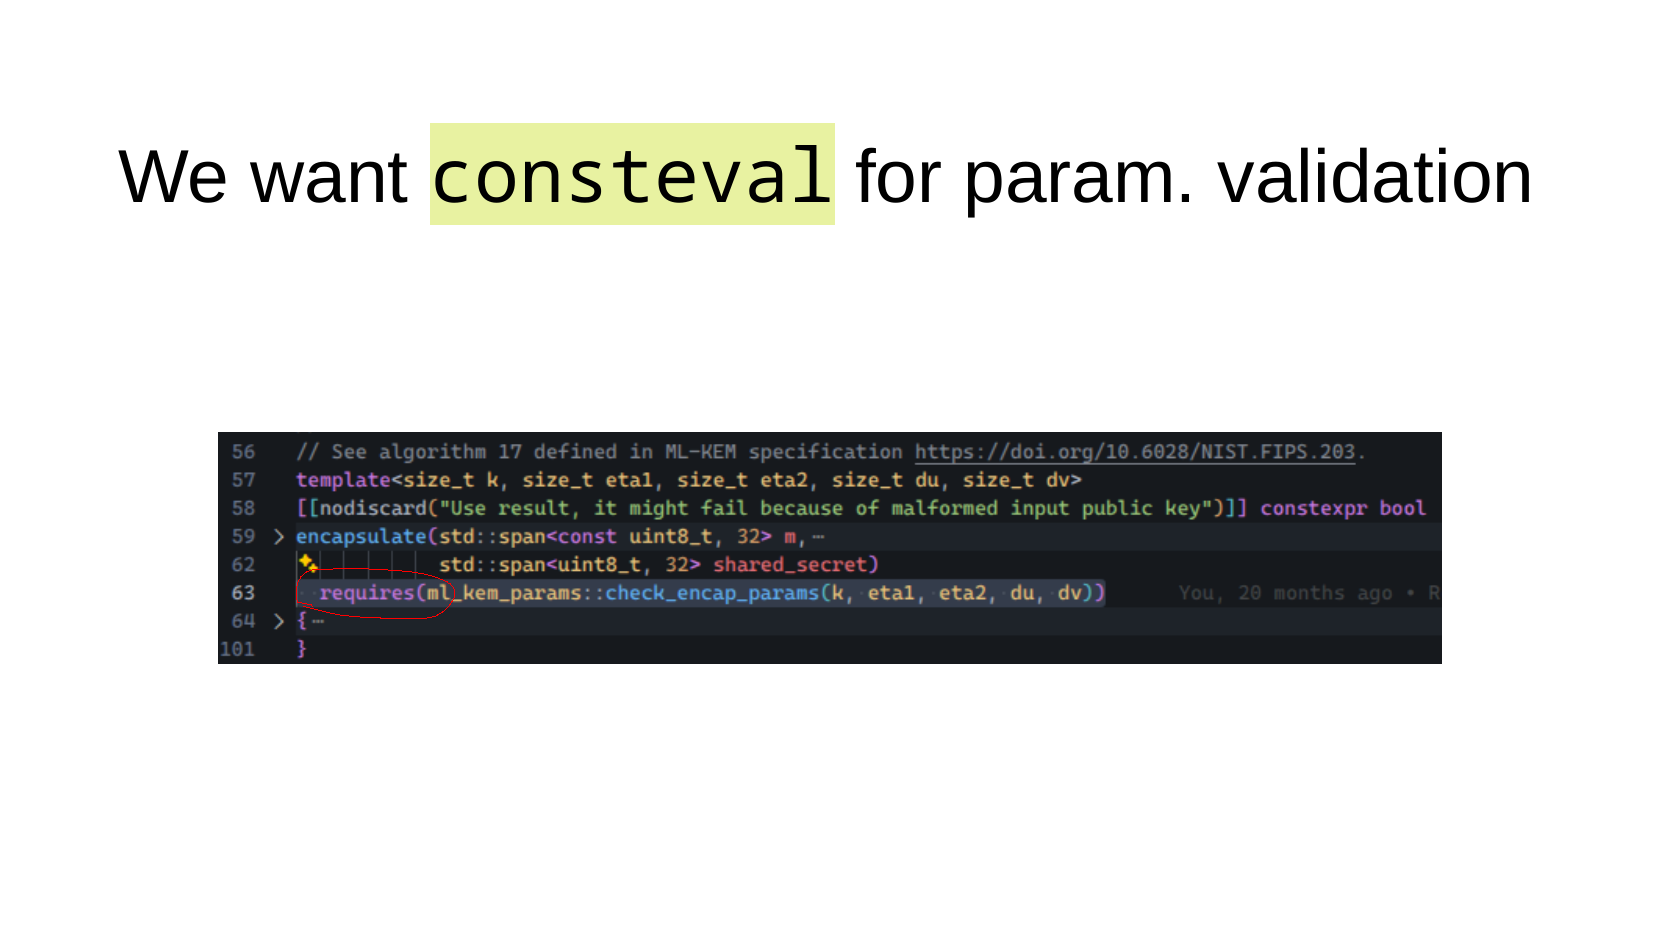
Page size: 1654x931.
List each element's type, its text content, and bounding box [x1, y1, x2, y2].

title We want consteval for param. validation [82, 96, 1571, 252]
picture [218, 432, 1442, 665]
